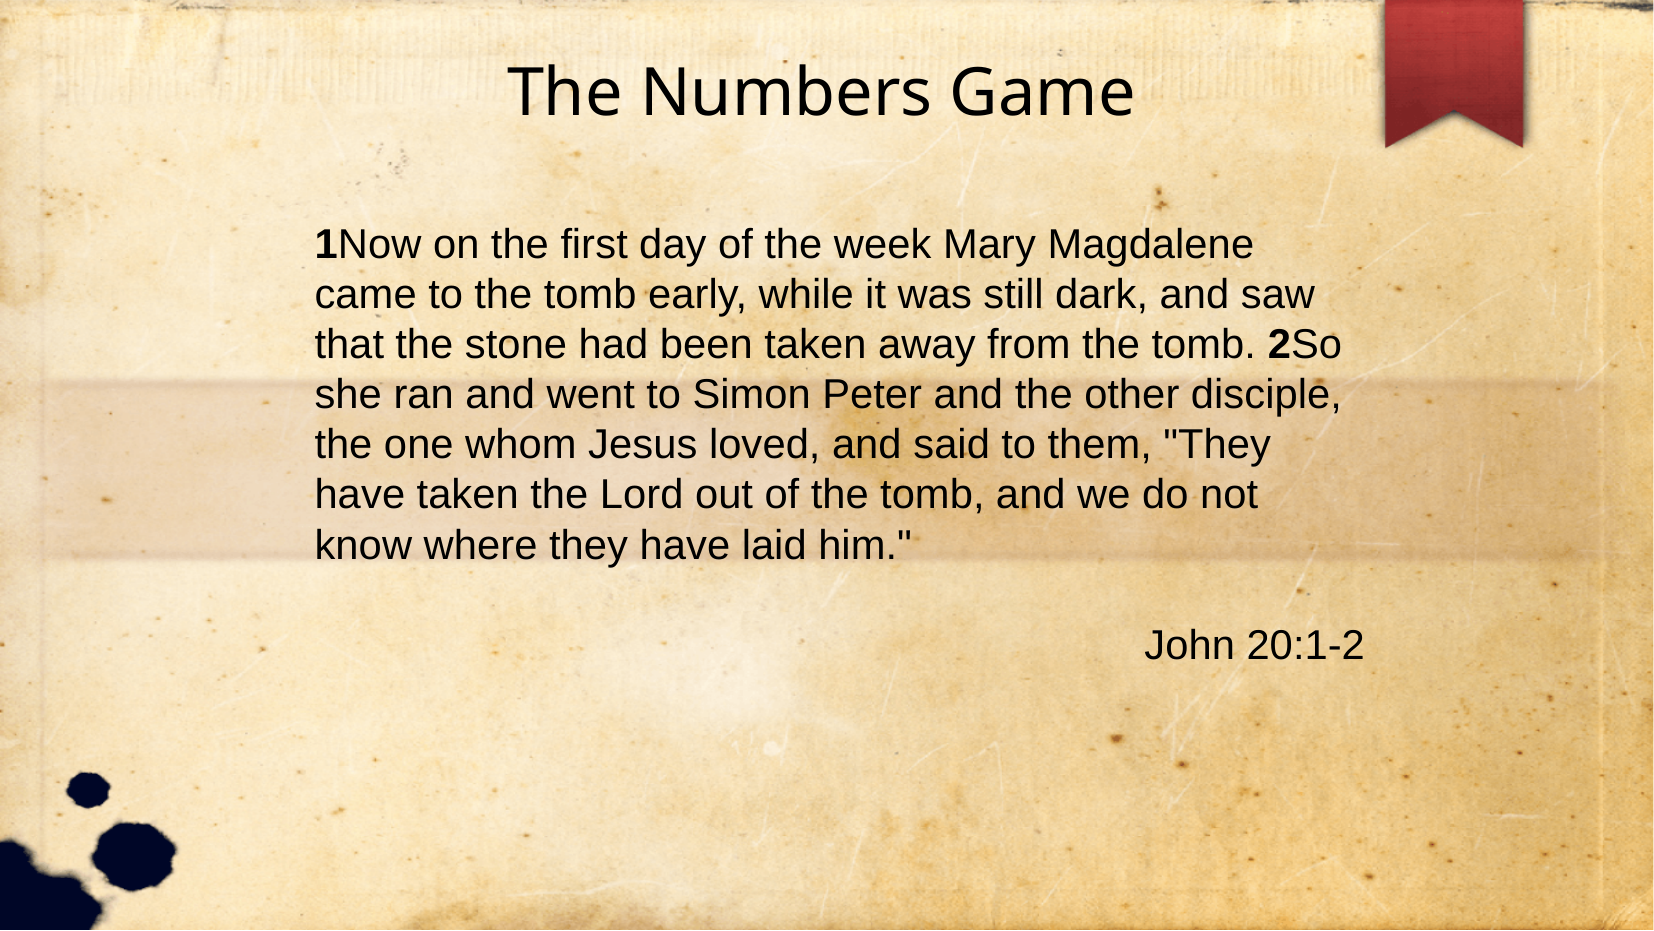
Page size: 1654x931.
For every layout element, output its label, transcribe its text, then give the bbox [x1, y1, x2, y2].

picture [0, 0, 1654, 930]
title The Numbers Game [289, 0, 1355, 194]
text_box 1Now on the first day of the week Mary Magdalene came to the tomb early, while it was still dark, and saw that the stone had been taken away from the tomb. 2So she ran and went to Simon Peter and the other disciple, the one whom Jesus loved, and said to them, "They have taken the Lord out of the tomb, and we do not know where they have laid him." John 20:1-2 [299, 209, 1380, 900]
